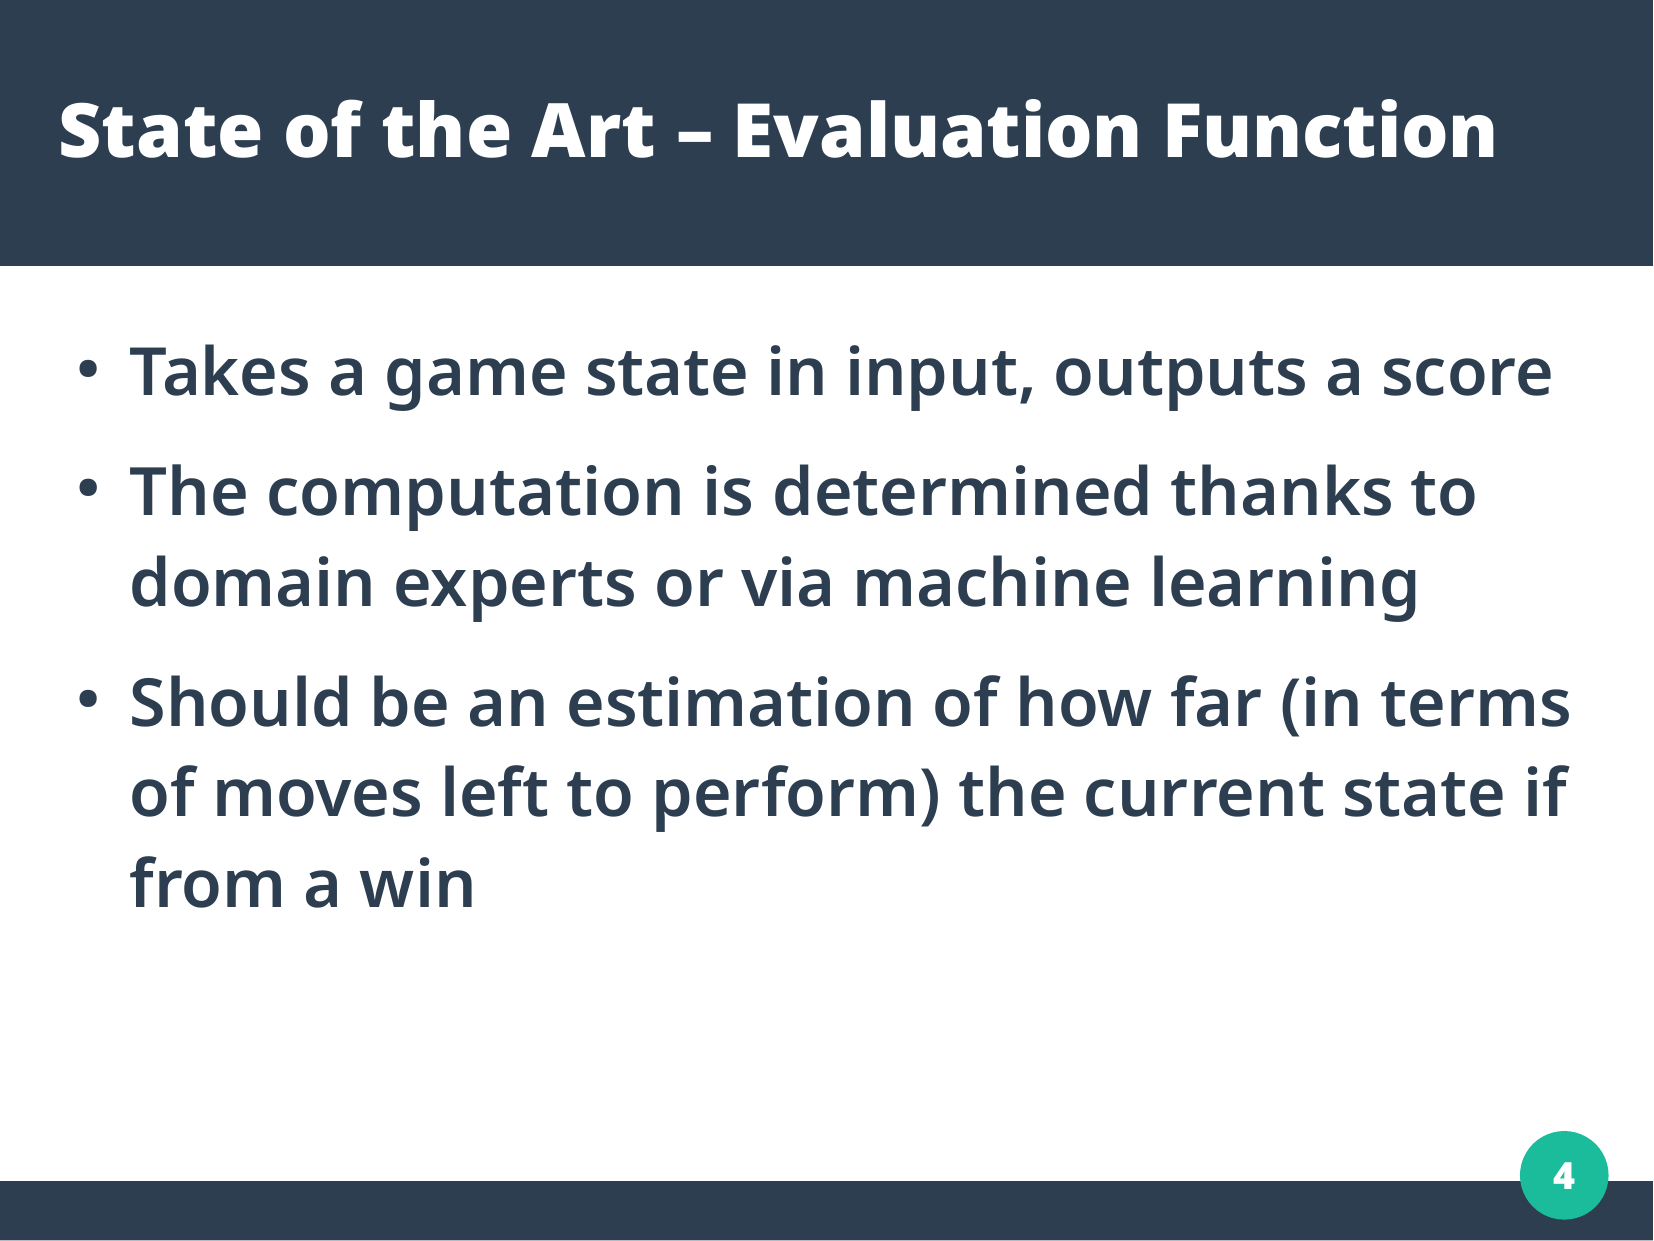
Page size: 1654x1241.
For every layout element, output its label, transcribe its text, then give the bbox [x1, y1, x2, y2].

list Takes a game state in input, outputs a score The computation is determined thanks to domain experts or via machine learning Should be an estimation of how far (in terms of moves left to perform) the current state if from a win [58, 324, 1594, 1152]
title State of the Art – Evaluation Function [58, 49, 1594, 207]
